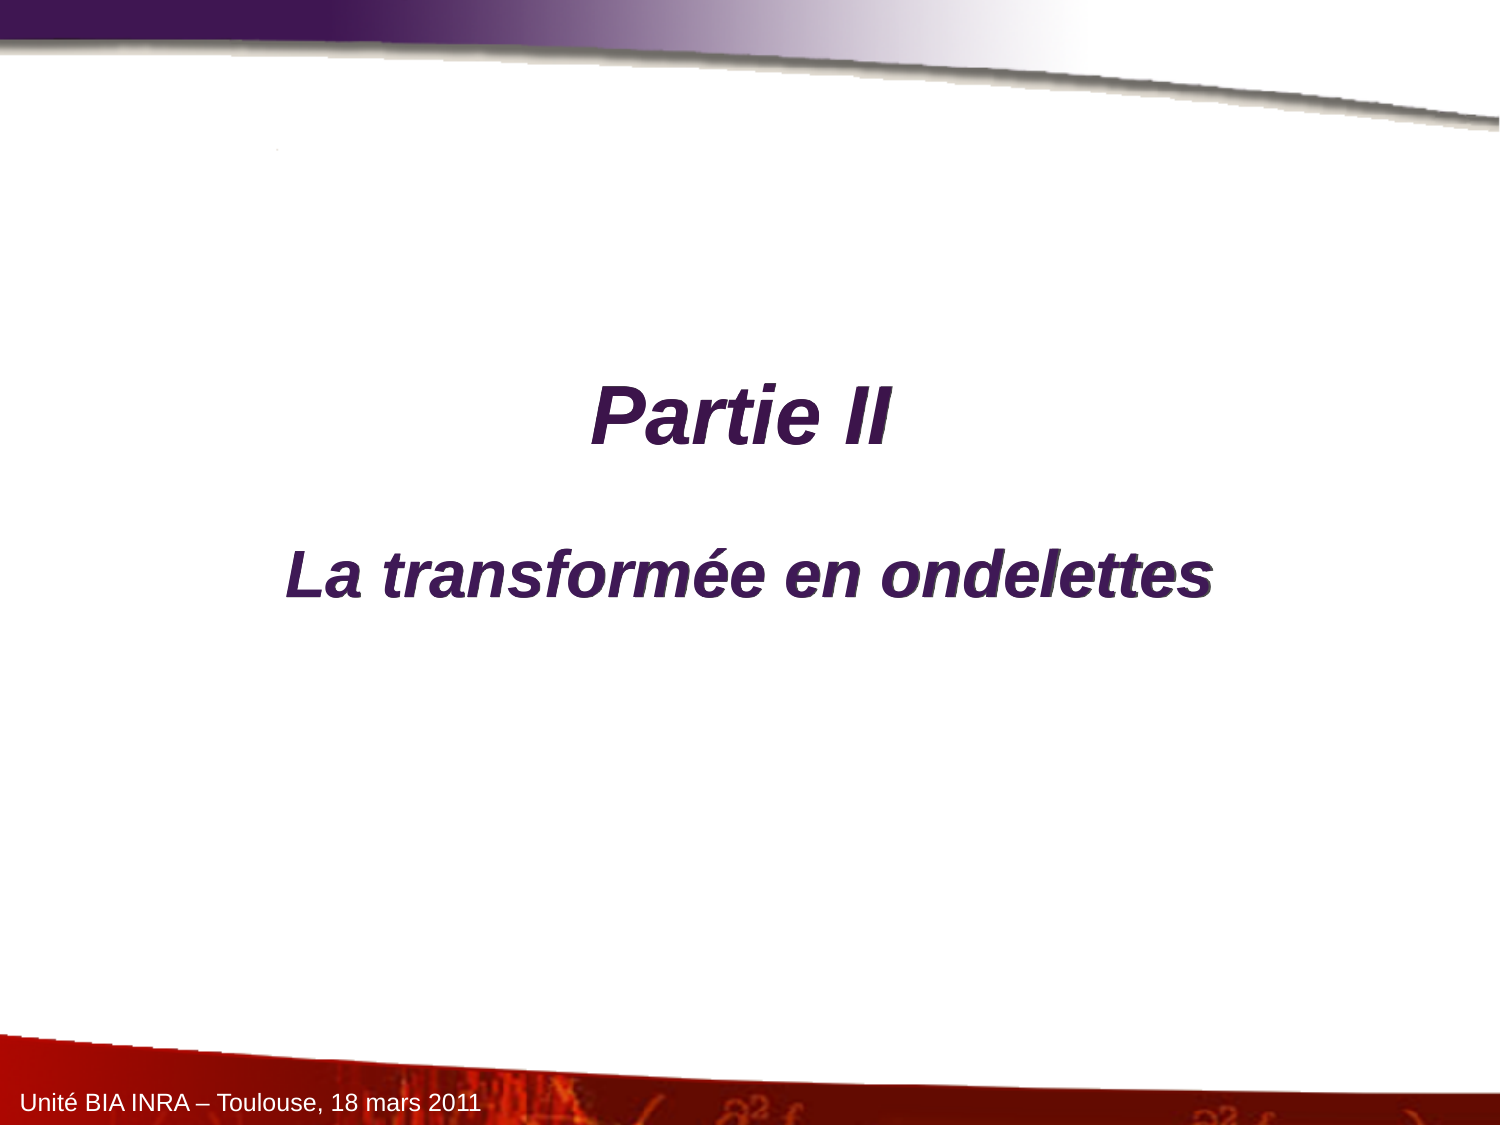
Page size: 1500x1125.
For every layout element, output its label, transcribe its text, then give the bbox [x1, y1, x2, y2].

title Partie II La transformée en ondelettes [236, 368, 1264, 612]
picture [0, 0, 1500, 154]
picture [0, 1022, 1500, 1125]
